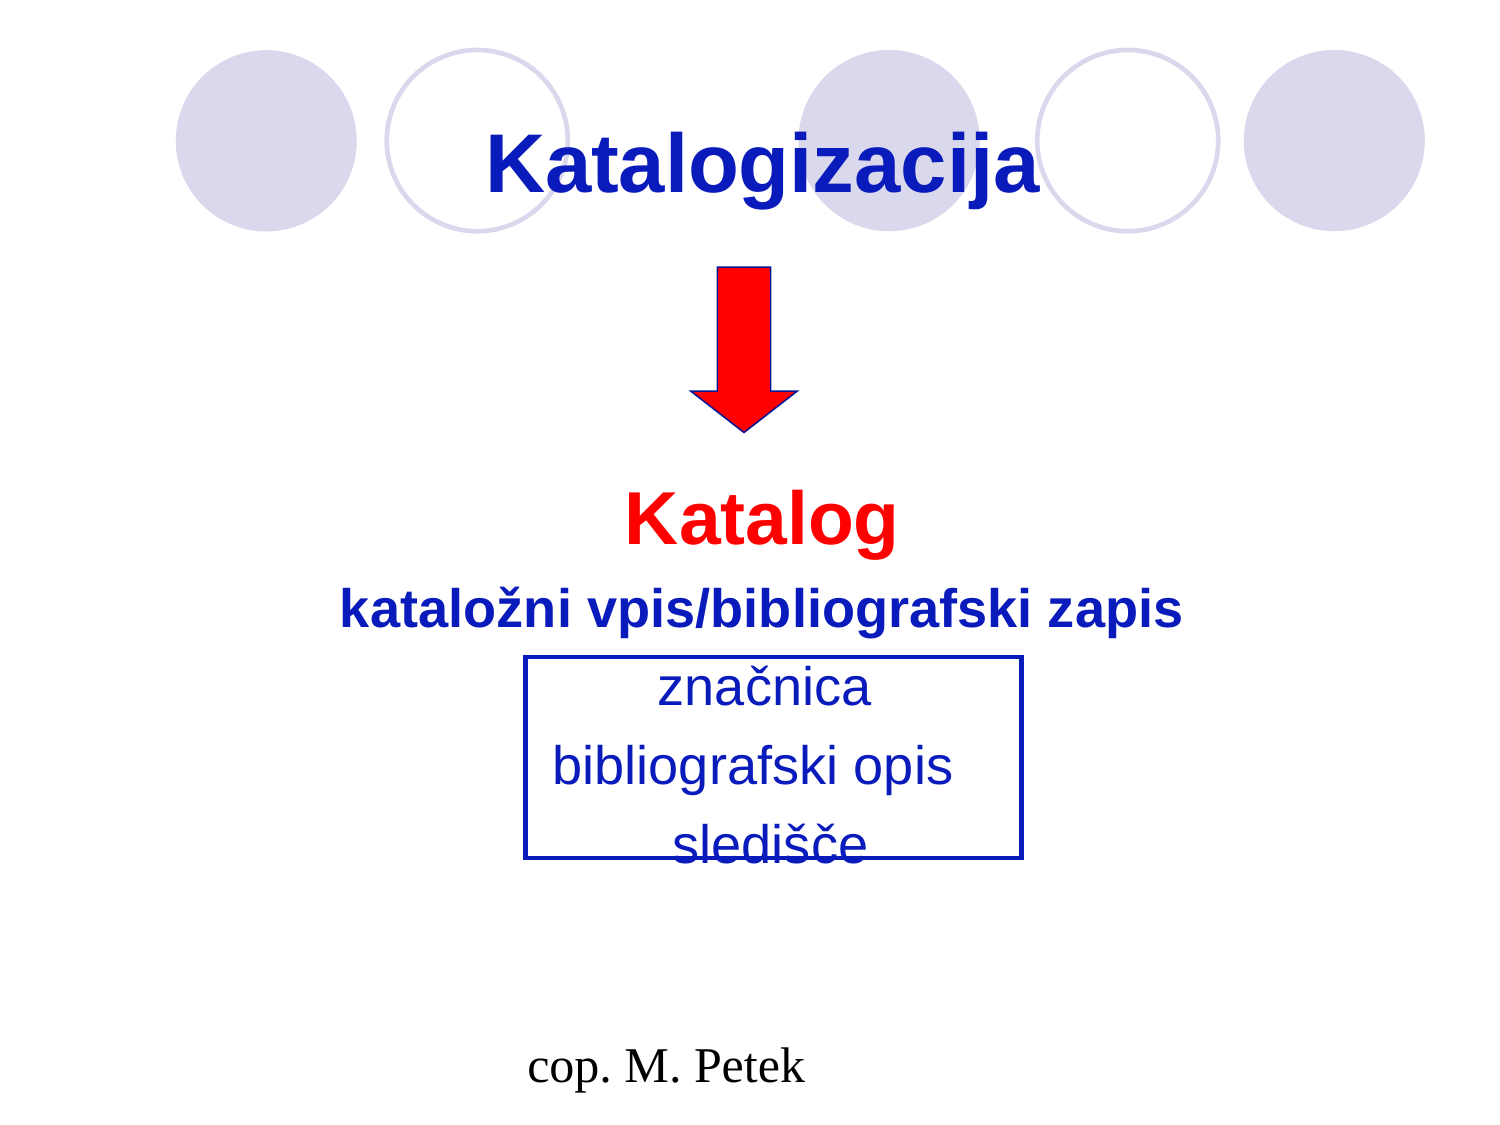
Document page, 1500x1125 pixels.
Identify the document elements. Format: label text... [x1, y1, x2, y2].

text_box [690, 267, 798, 433]
list Katalogizacija Katalog kataložni vpis/bibliografski zapis značnica bibliografski opis sledišče [162, 101, 1363, 1063]
